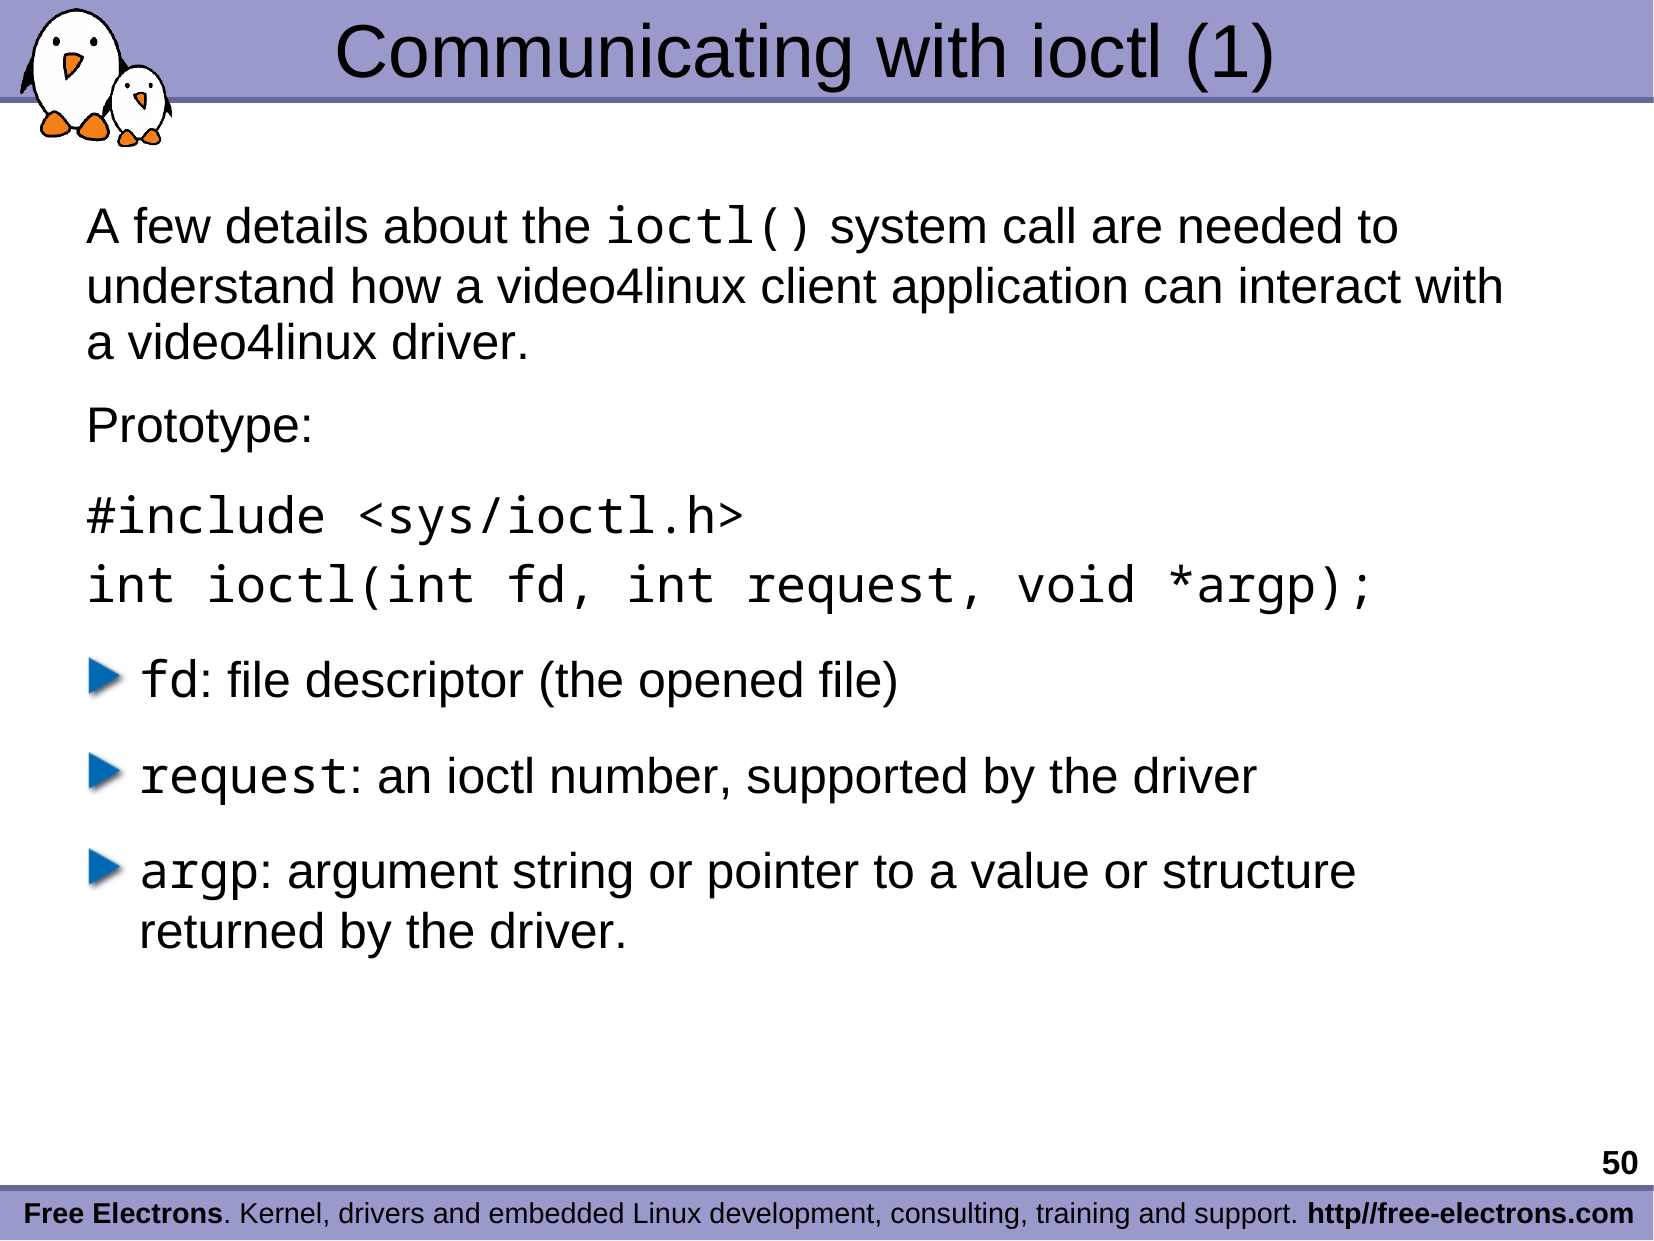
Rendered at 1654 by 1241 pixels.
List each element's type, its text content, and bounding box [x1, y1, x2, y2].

title Communicating with ioctl (1) [60, 0, 1551, 103]
list A few details about the ioctl() system call are needed to understand how a video4linux client application can interact with a video4linux driver. Prototype: #include <sys/ioctl.h> int ioctl(int fd, int request, void *argp); fd: file descriptor (the opened file) request: an ioctl number, supported by the driver argp: argument string or pointer to a value or structure returned by the driver. [68, 190, 1517, 1068]
picture [20, 8, 172, 147]
